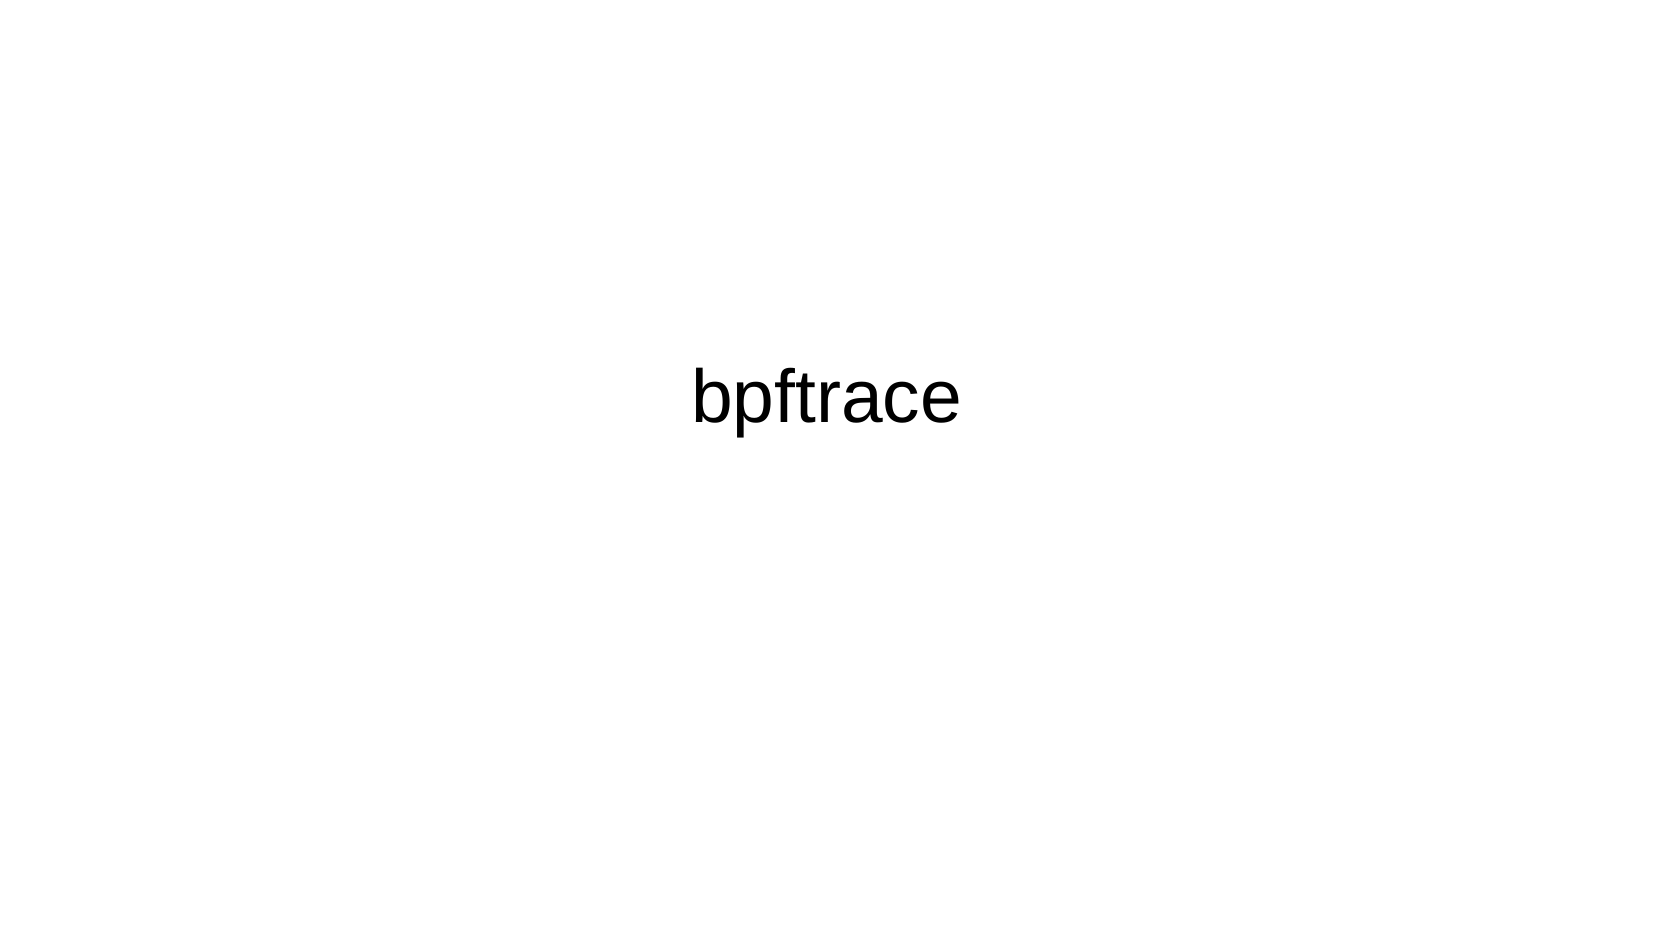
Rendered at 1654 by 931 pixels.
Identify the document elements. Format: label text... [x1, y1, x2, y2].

subtitle bpftrace [82, 37, 1571, 757]
